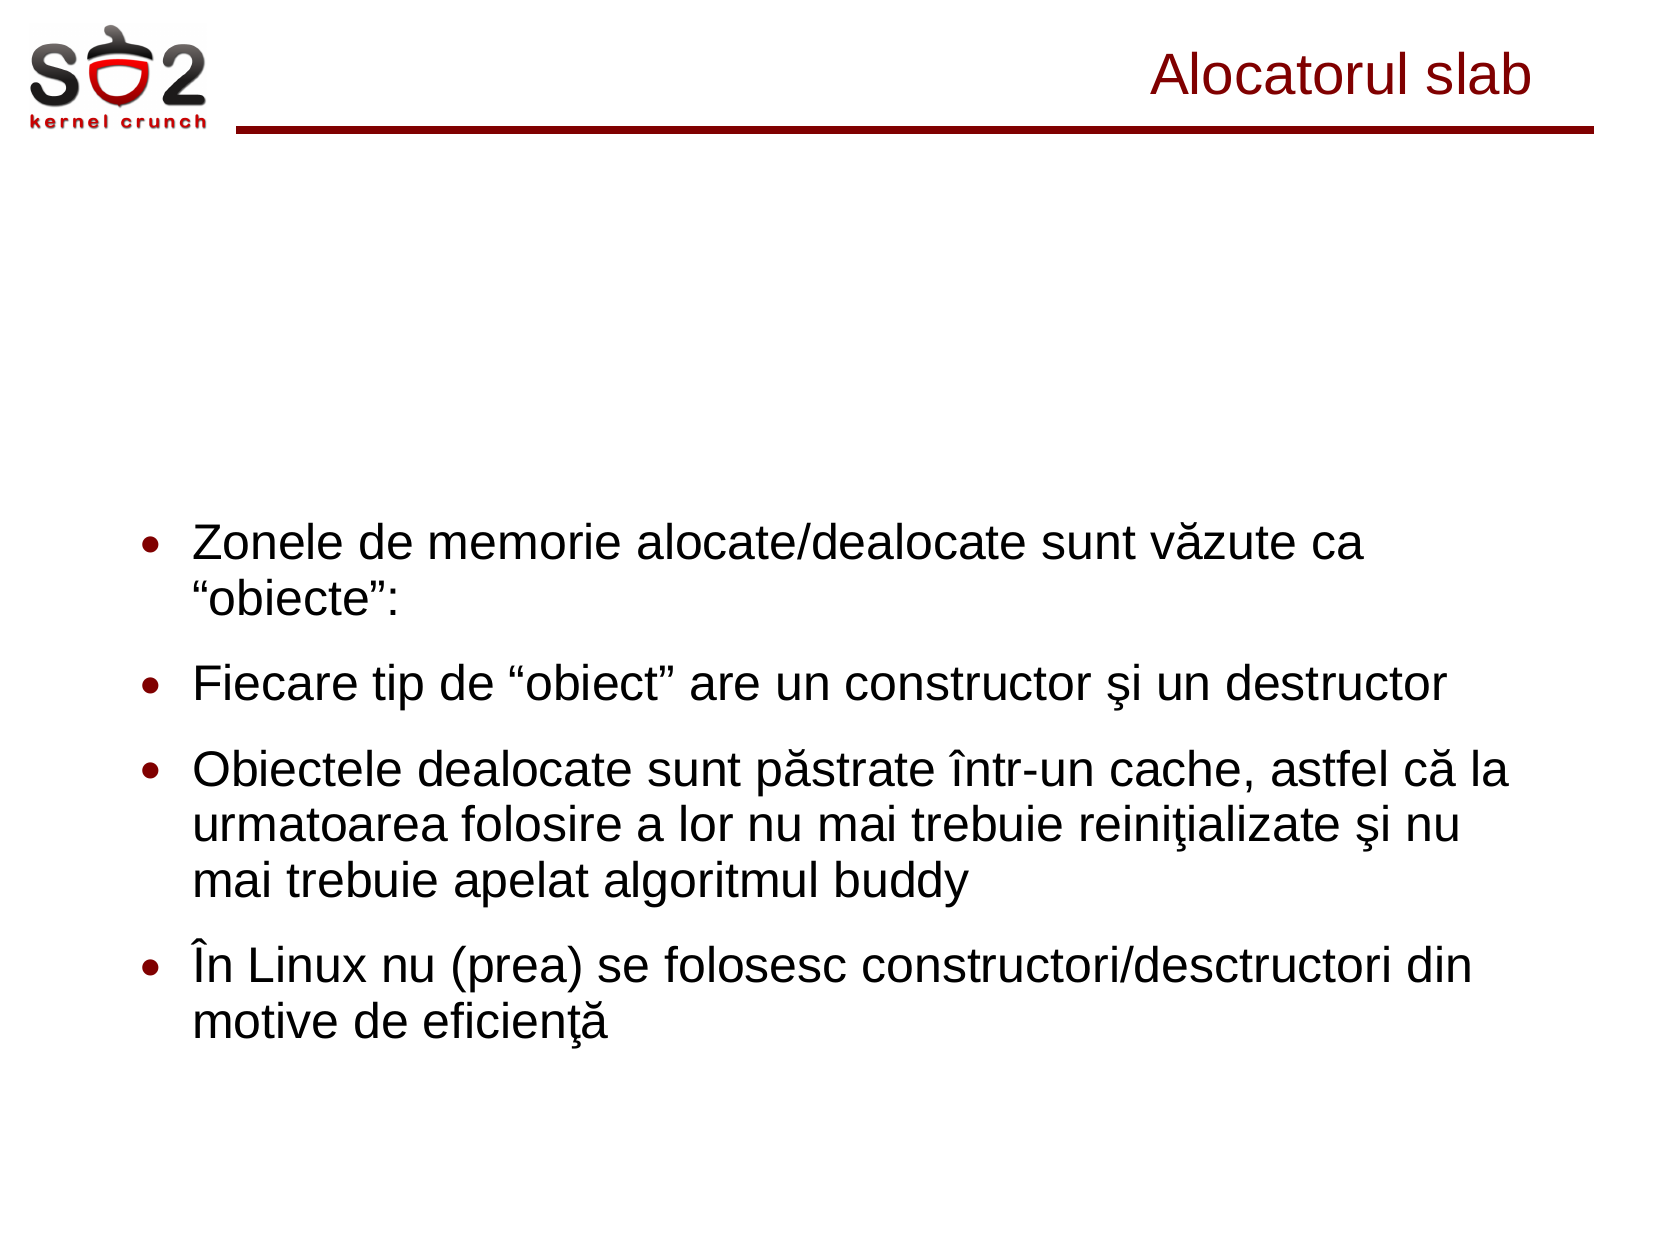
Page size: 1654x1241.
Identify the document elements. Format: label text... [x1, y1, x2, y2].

picture [29, 23, 121, 130]
title Alocatorul slab [121, 1, 1534, 148]
list Zonele de memorie alocate/dealocate sunt văzute ca “obiecte”: Fiecare tip de “obiect” are un constructor şi un destructor Obiectele dealocate sunt păstrate într-un cache, astfel că la urmatoarea folosire a lor nu mai trebuie reiniţializate şi nu mai trebuie apelat algoritmul buddy În Linux nu (prea) se folosesc constructori/desctructori din motive de eficienţă [121, 391, 1534, 1173]
